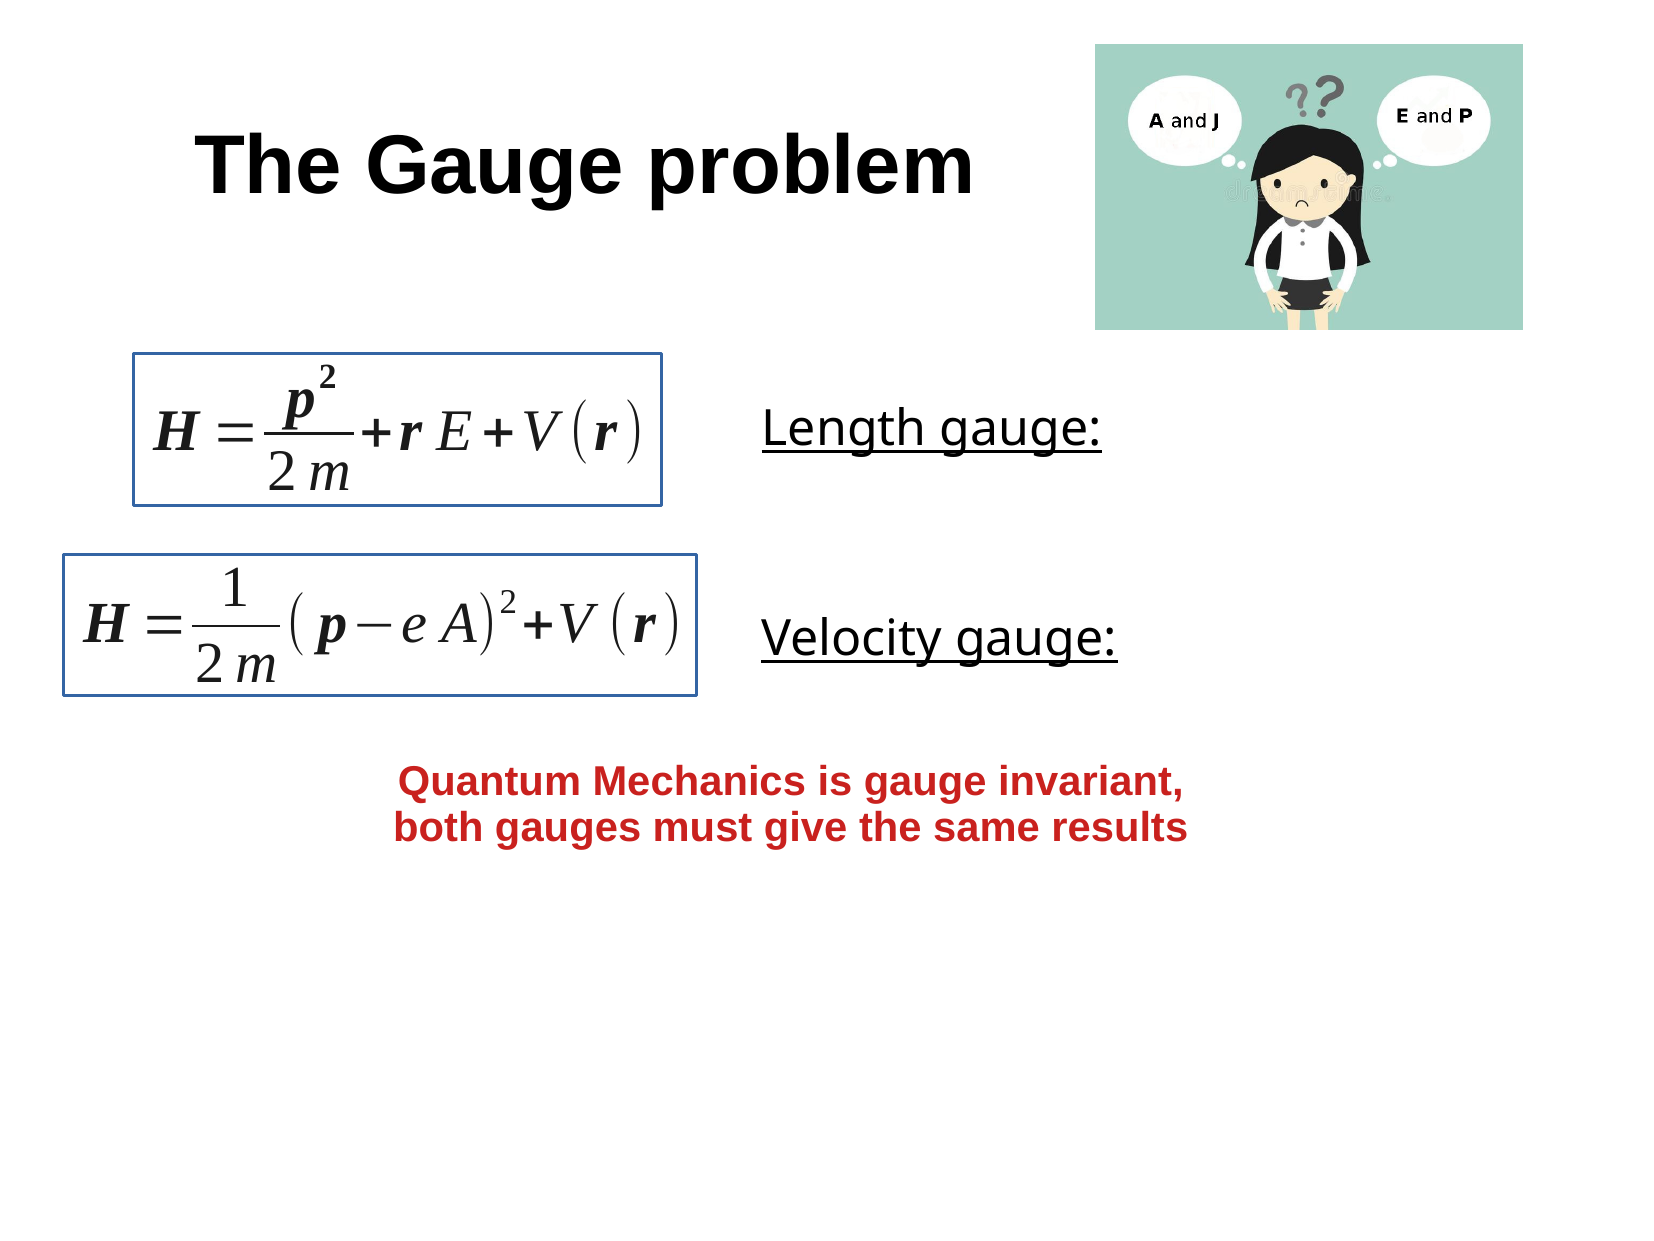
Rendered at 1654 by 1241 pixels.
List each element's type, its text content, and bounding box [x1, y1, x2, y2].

picture [1095, 44, 1523, 331]
chart [135, 355, 661, 504]
text_box Velocity gauge: [746, 595, 1096, 677]
text_box Quantum Mechanics is gauge invariant, both gauges must give the same results [378, 750, 1216, 858]
text_box Length gauge: [746, 385, 1066, 467]
title The Gauge problem [105, 90, 1066, 241]
chart [65, 556, 696, 695]
